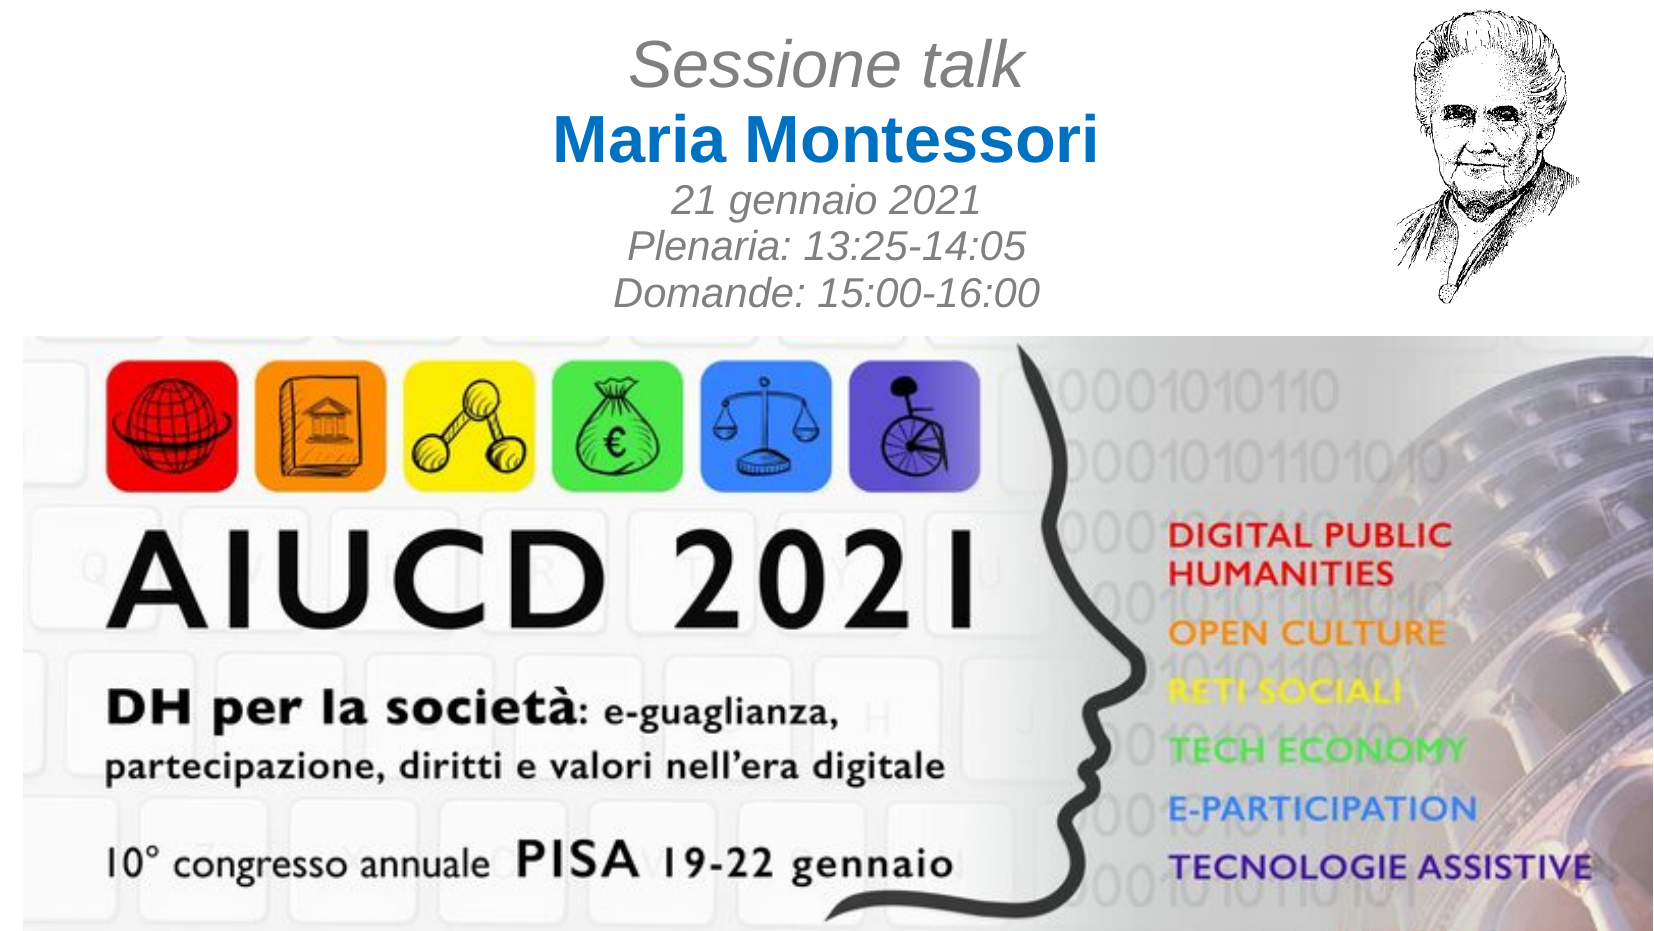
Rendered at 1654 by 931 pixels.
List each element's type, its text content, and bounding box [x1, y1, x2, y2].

picture [23, 336, 1653, 931]
subtitle Sessione talk Maria Montessori 21 gennaio 2021 Plenaria: 13:25-14:05 Domande: 15:00-16:00 [82, 26, 1571, 316]
picture [1393, 6, 1583, 308]
